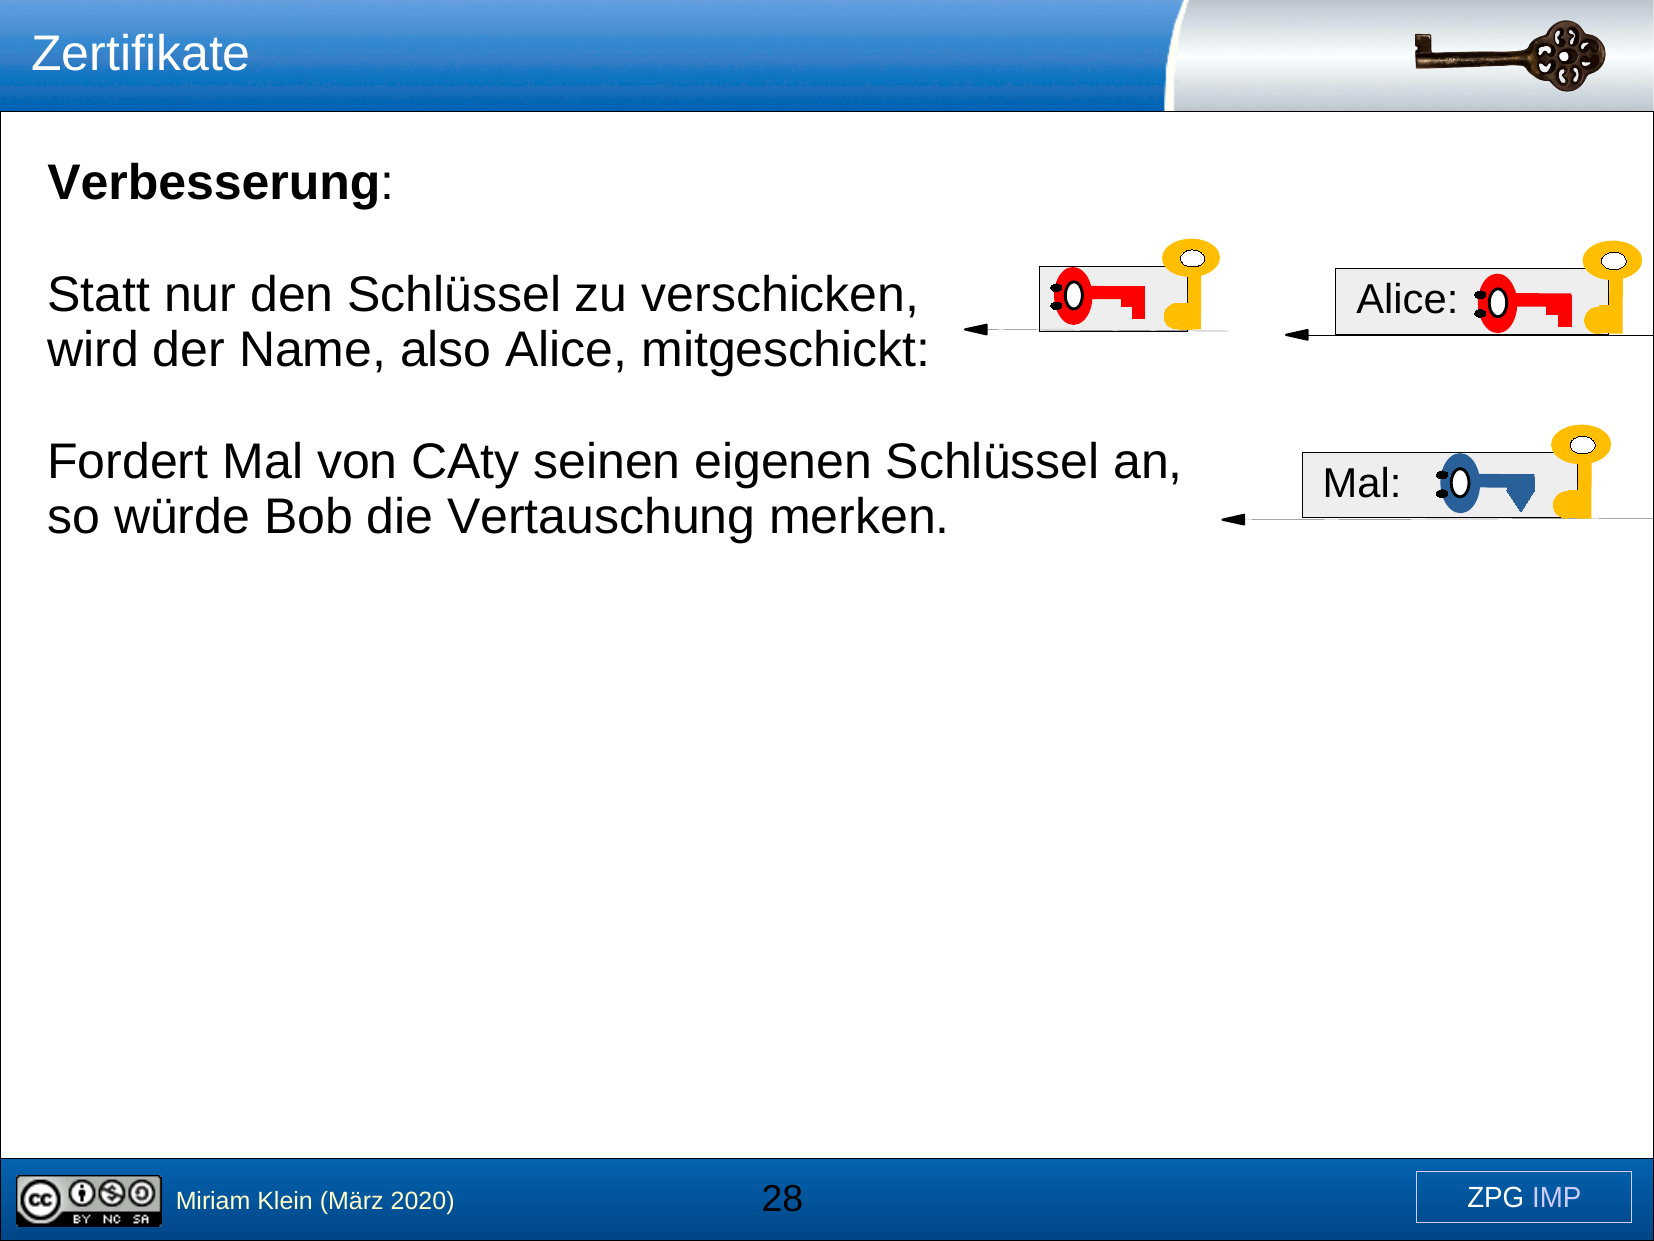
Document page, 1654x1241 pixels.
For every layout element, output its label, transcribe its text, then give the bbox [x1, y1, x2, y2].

picture [16, 1175, 162, 1227]
text_box [1551, 424, 1612, 519]
text_box [1474, 273, 1572, 334]
text_box Verbesserung: Statt nur den Schlüssel zu verschicken, wird der Name, also Alice, mitgeschickt: Fordert Mal von CAty seinen eigenen Schlüssel an, so würde Bob die Vertauschung merken. [47, 154, 1572, 1047]
text_box [1582, 240, 1643, 334]
text_box [1039, 238, 1220, 330]
text_box Alice: [1335, 268, 1609, 335]
text_box Mal: [1302, 452, 1578, 518]
title Zertifikate [31, 18, 1151, 89]
text_box [1436, 453, 1535, 514]
picture [0, 0, 1654, 111]
